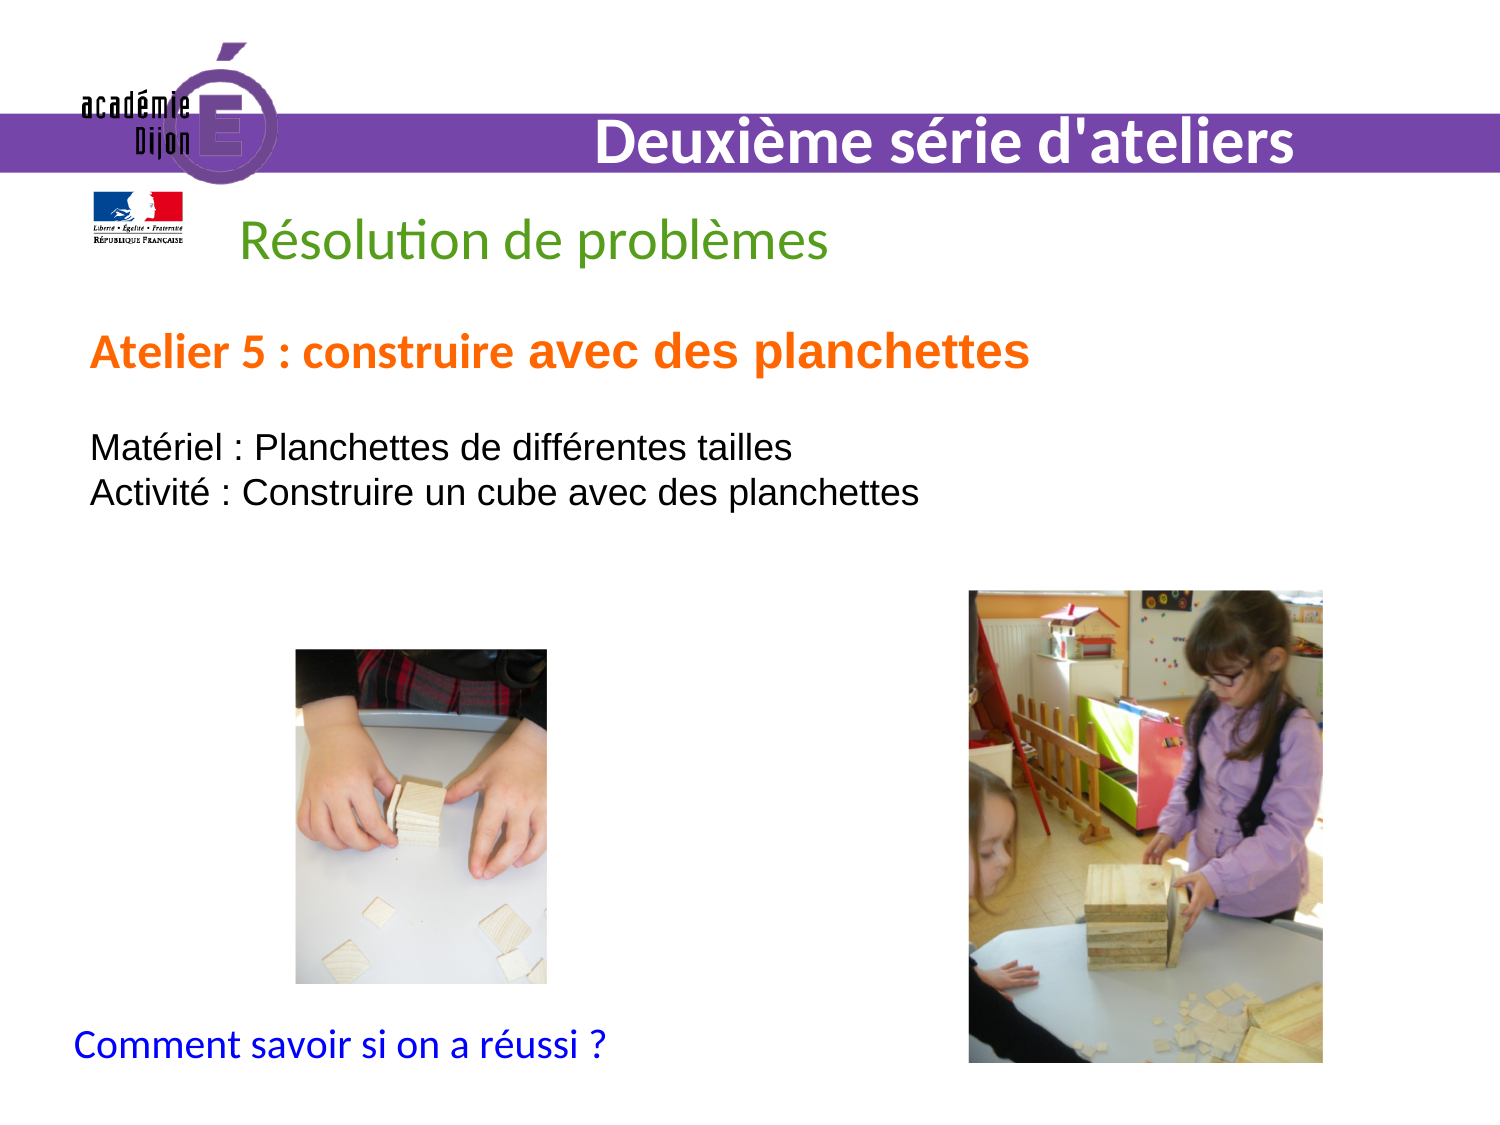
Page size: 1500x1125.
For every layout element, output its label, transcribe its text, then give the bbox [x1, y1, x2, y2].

text_box Atelier 5 : construire avec des planchettes Matériel : Planchettes de différentes tailles Activité : Construire un cube avec des planchettes [74, 310, 1441, 701]
text_box Deuxième série d'ateliers [277, 35, 1312, 193]
picture [82, 42, 277, 244]
text_box Résolution de problèmes [224, 193, 1323, 310]
text_box Comment savoir si on a réussi ? [59, 1009, 1441, 1075]
picture [295, 649, 547, 984]
picture [968, 590, 1323, 1009]
